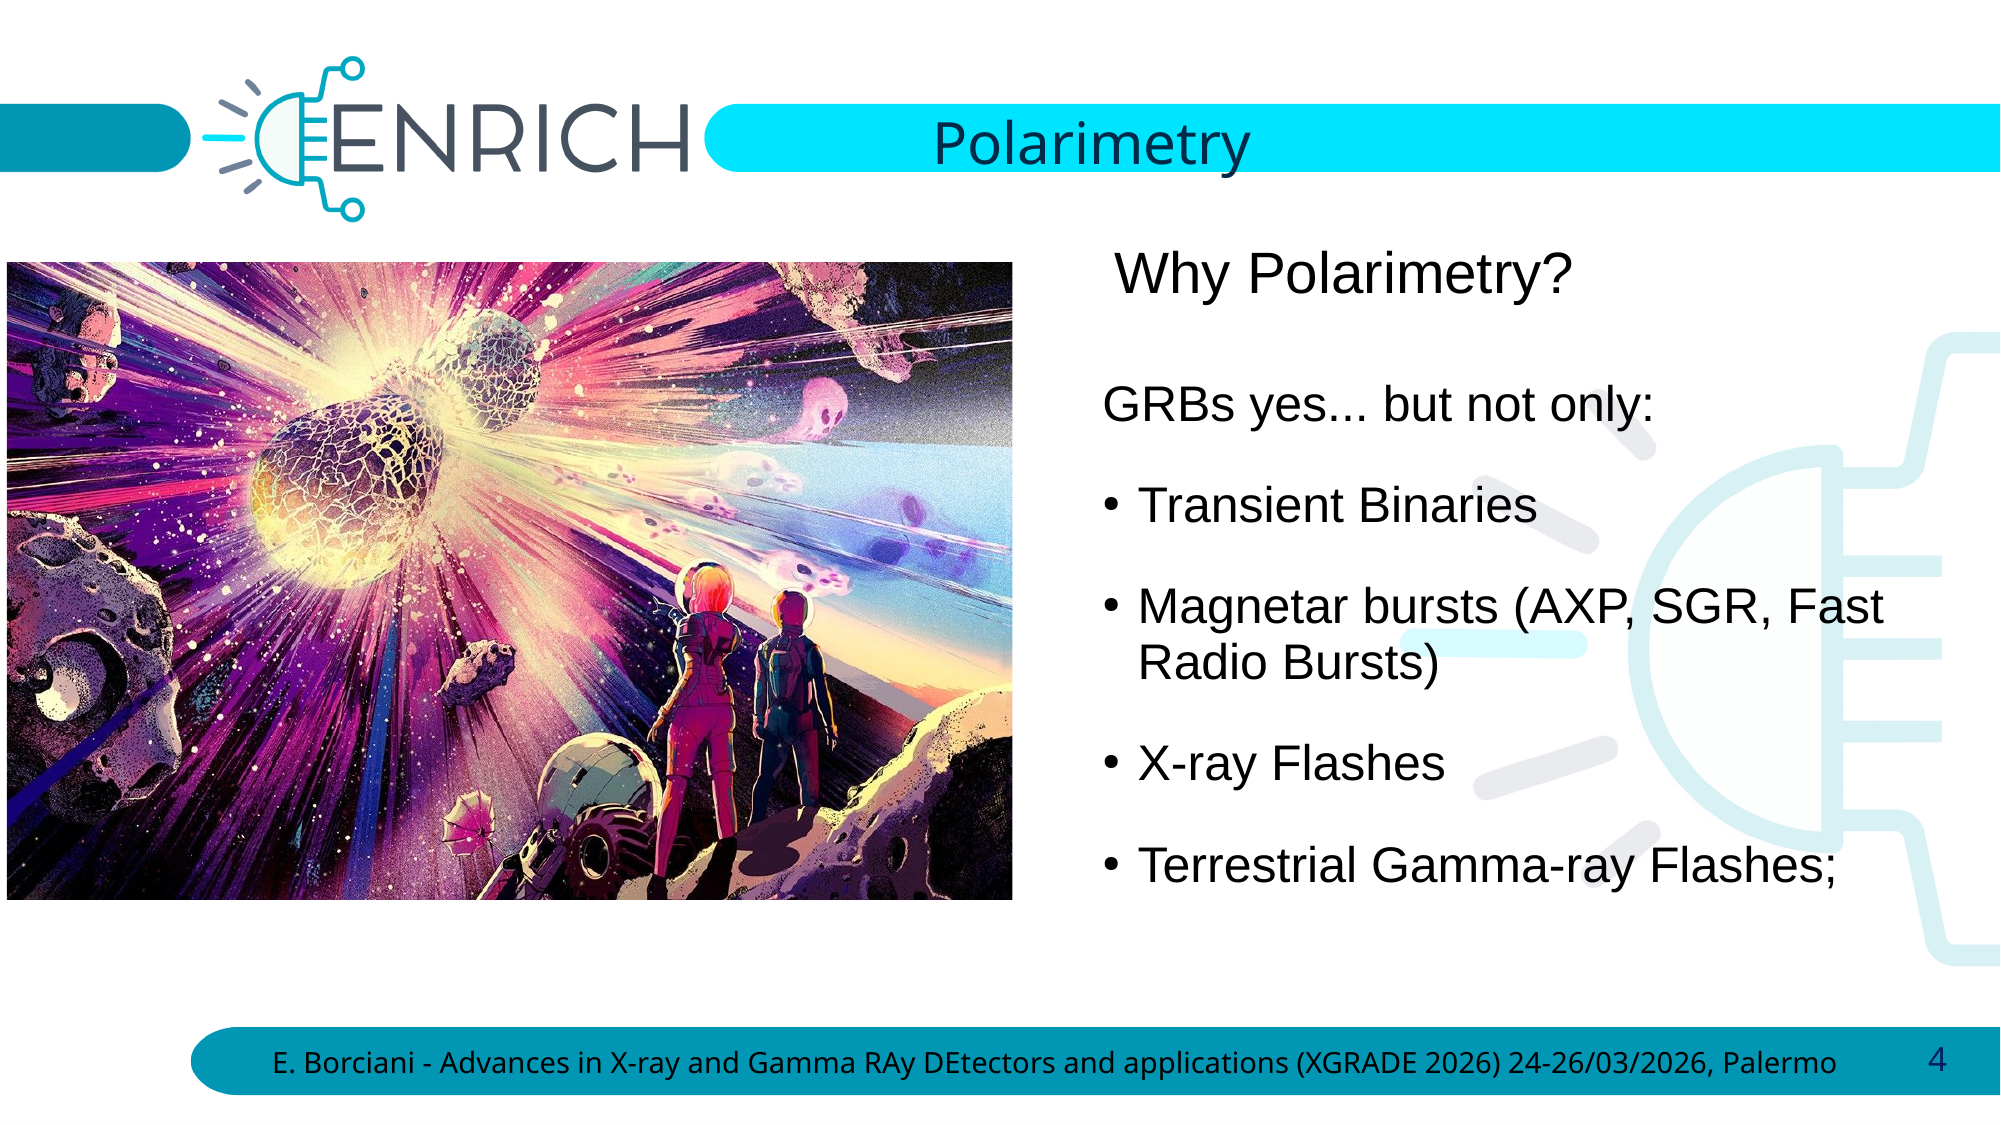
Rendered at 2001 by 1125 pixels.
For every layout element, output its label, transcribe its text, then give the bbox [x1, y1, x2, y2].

text_box GRBs yes... but not only:​ Transient Binaries​ Magnetar bursts (AXP, SGR, Fast Radio Bursts) ​ X-ray Flashes​ Terrestrial Gamma-ray Flashes;​ [1087, 368, 1913, 901]
picture [0, 0, 2001, 1125]
slide_number <number> [1512, 1031, 1963, 1092]
text_box E. Borciani - Advances in X-ray and Gamma RAy DEtectors and applications (XGRADE 2026) 24-26/03/2026, Palermo [149, 1037, 1512, 1087]
text_box Why Polarimetry?​ [1099, 232, 1737, 346]
text_box Polarimetry [917, 98, 1538, 184]
